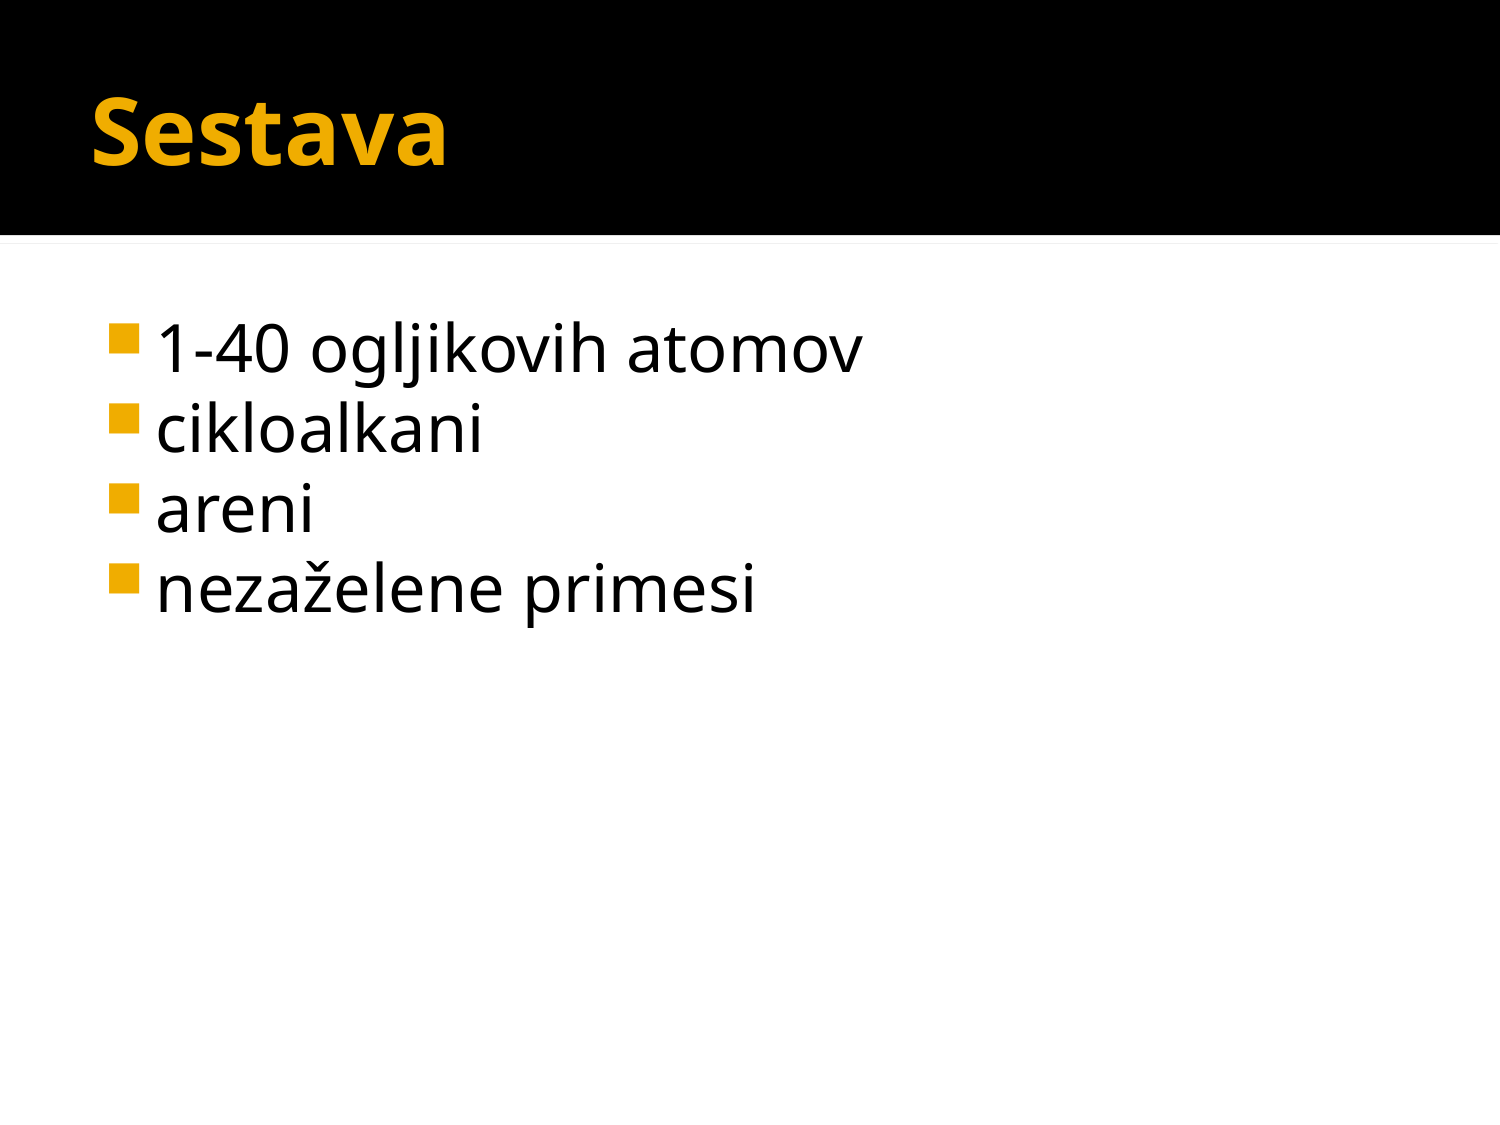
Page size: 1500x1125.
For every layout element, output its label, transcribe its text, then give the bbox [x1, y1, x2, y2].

list 1-40 ogljikovih atomov cikloalkani areni nezaželene primesi [75, 291, 1425, 1050]
title Sestava [75, 25, 1425, 231]
